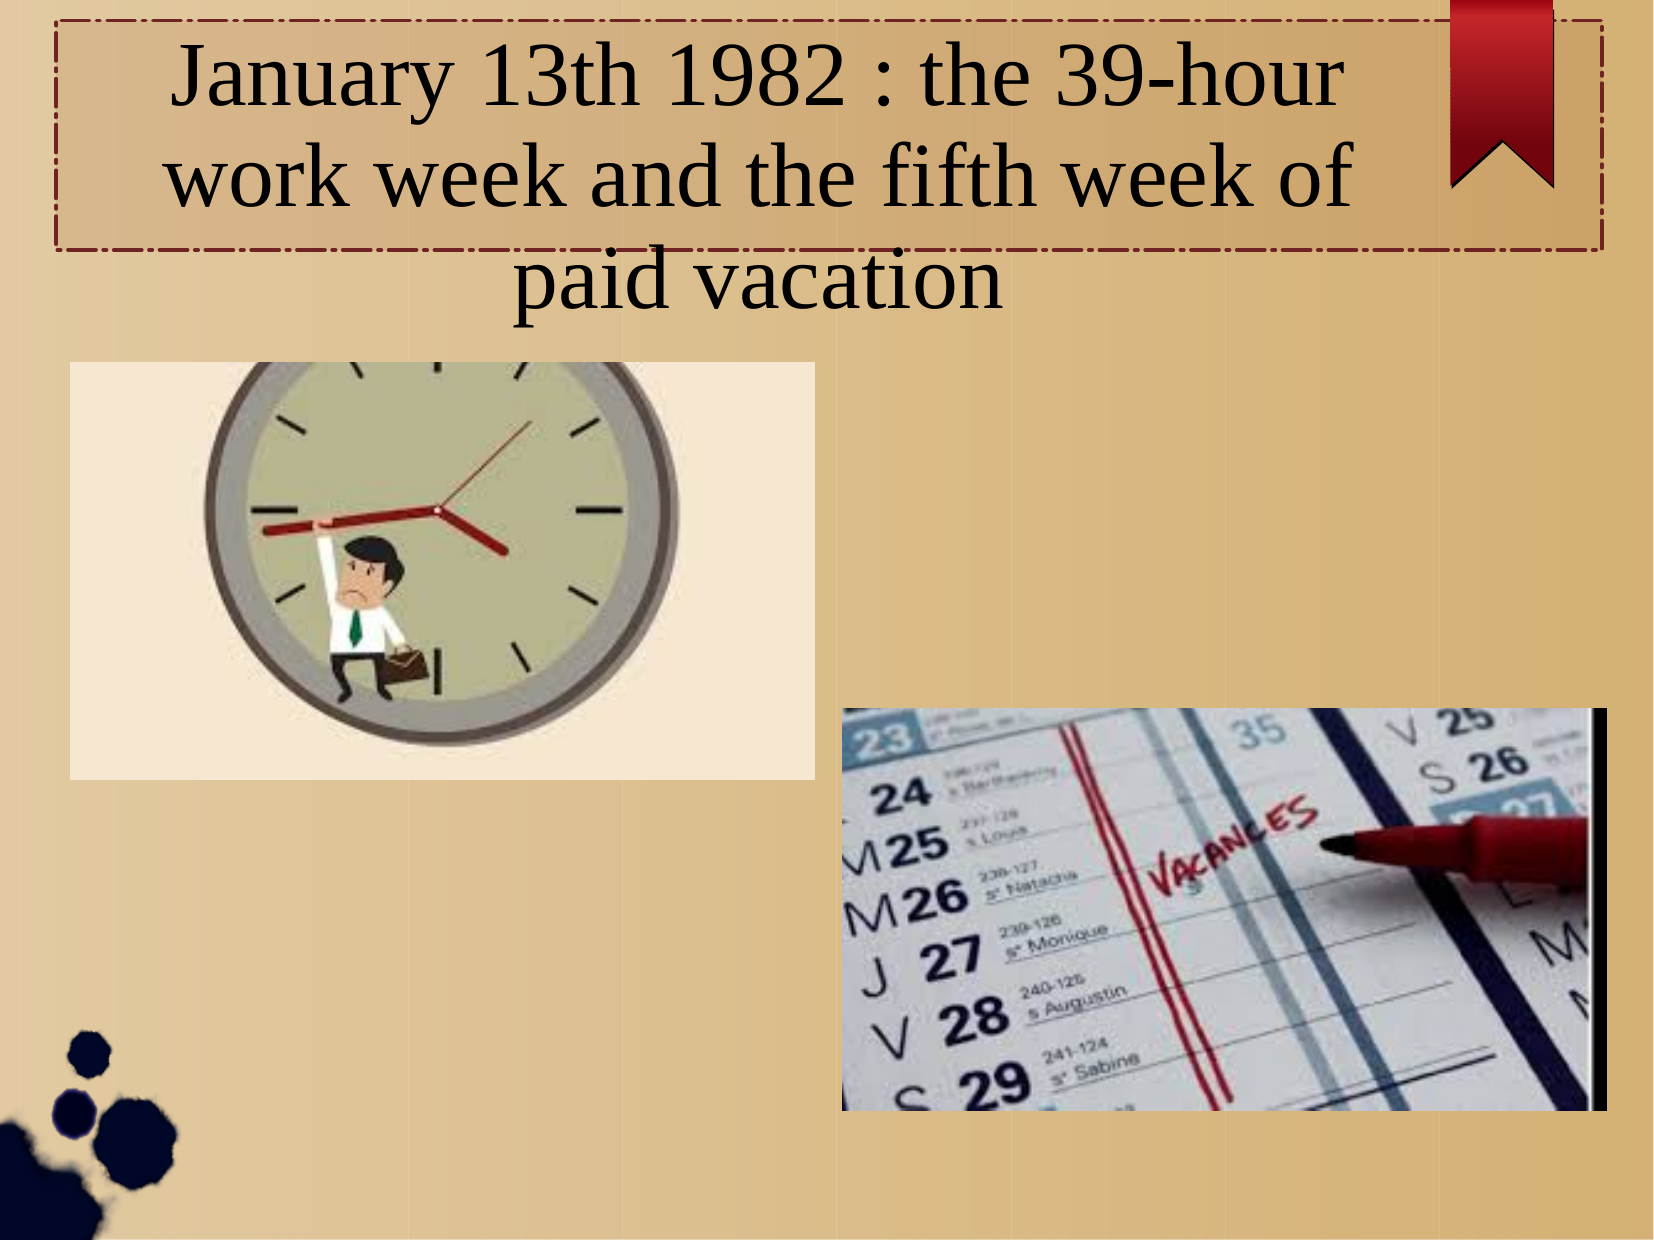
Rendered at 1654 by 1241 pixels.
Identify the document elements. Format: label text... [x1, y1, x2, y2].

picture [842, 708, 1607, 1111]
picture [70, 362, 815, 780]
title January 13th 1982 : the 39-hour work week and the fifth week of paid vacation [94, 23, 1424, 329]
